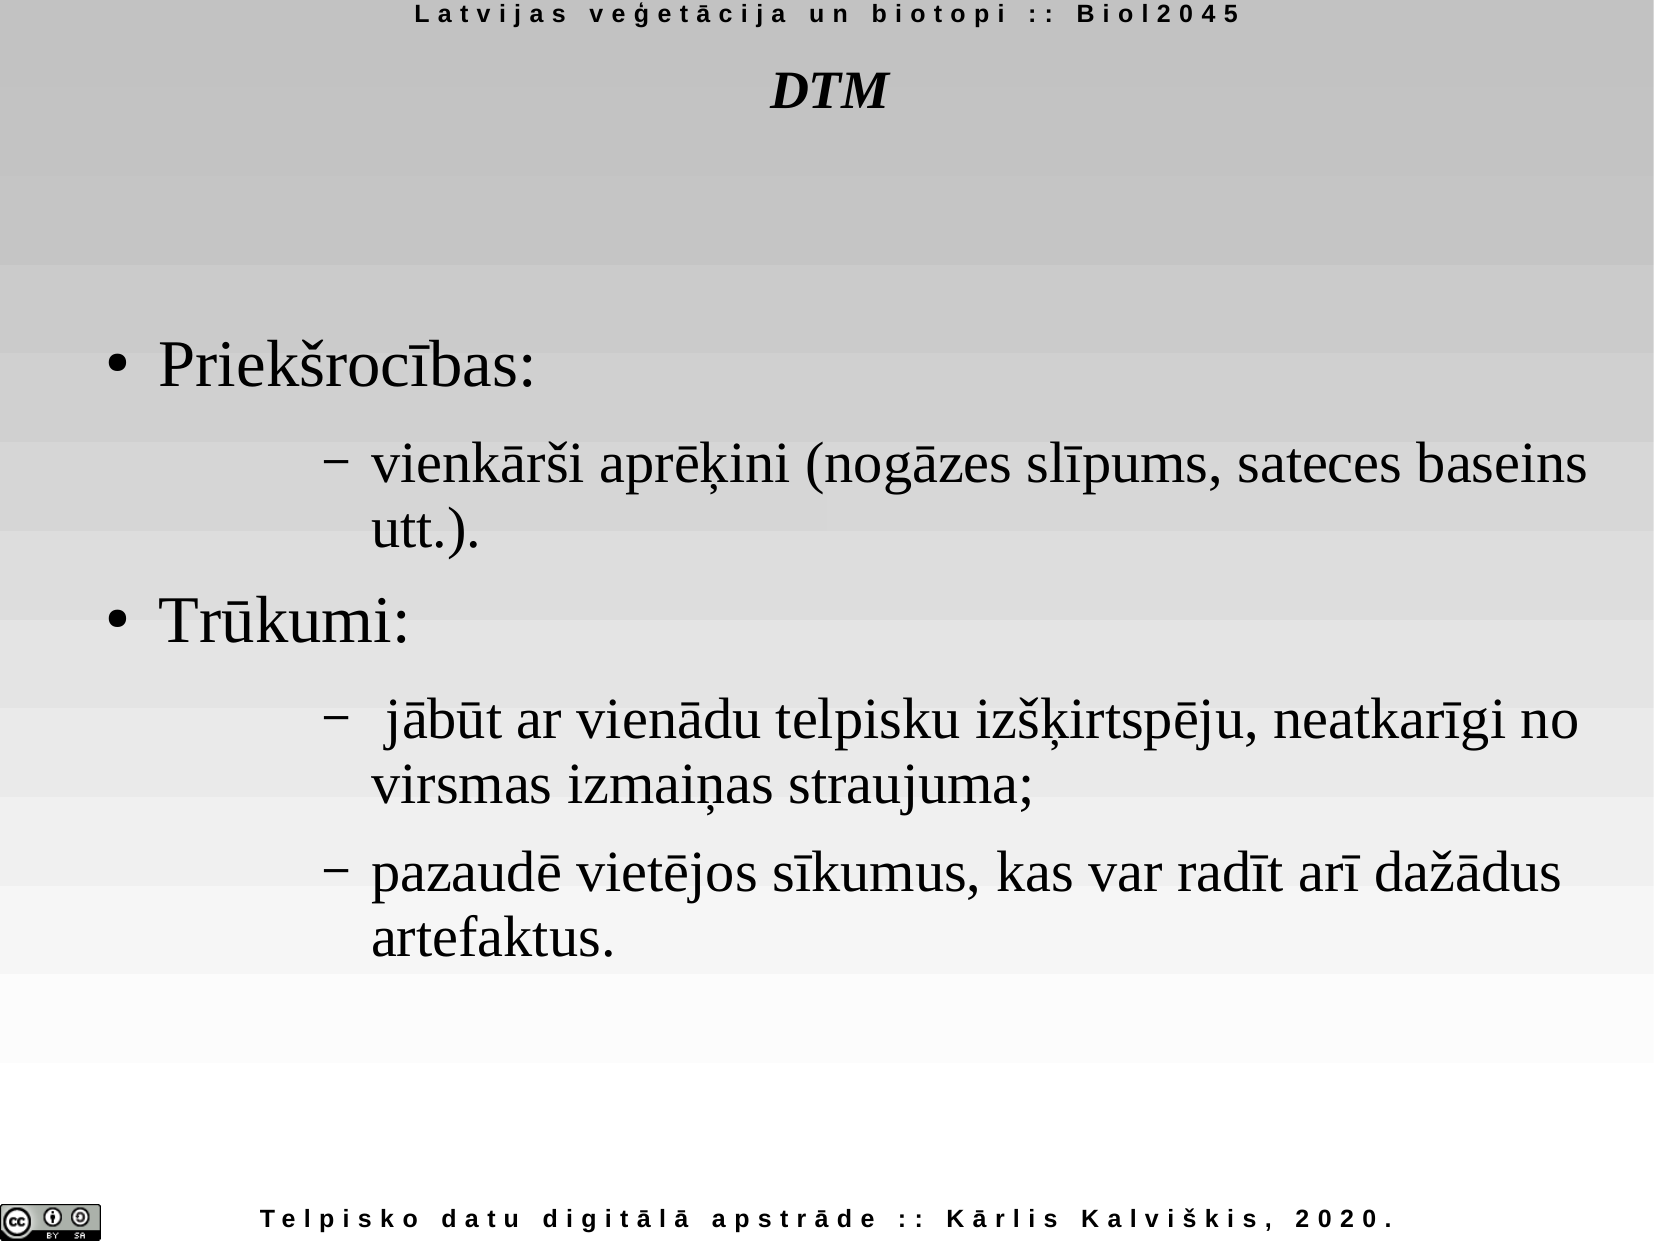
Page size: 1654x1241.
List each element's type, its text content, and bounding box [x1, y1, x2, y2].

list Priekšrocības: vienkārši aprēķini (nogāzes slīpums, sateces baseins utt.). Trūkumi: jābūt ar vienādu telpisku izšķirtspēju, neatkarīgi no virsmas izmaiņas straujuma; pazaudē vietējos sīkumus, kas var radīt arī dažādus artefaktus. [87, 327, 1602, 1172]
picture [0, 0, 1654, 1241]
title DTM [34, 61, 1626, 296]
